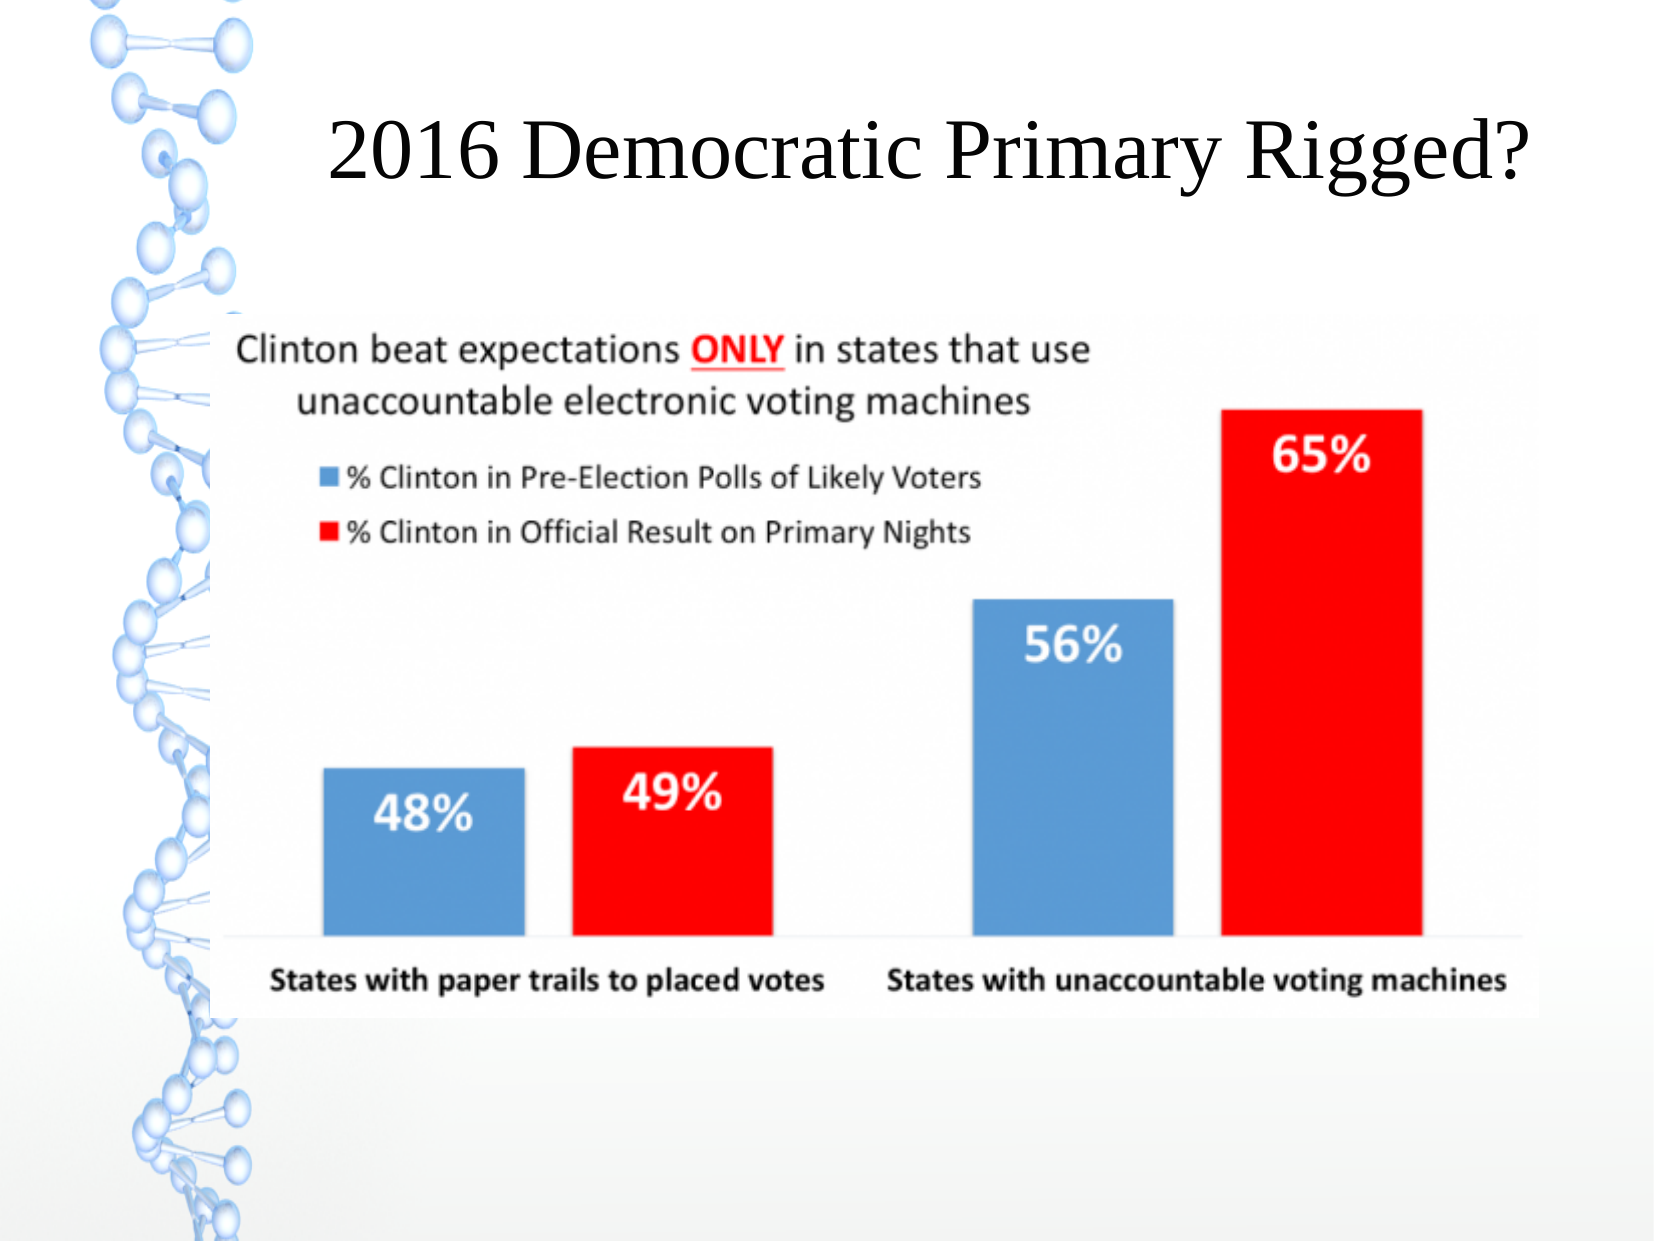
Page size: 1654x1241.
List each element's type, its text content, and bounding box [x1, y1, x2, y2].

title 2016 Democratic Primary Rigged? [265, 47, 1595, 252]
picture [0, 0, 1654, 1241]
